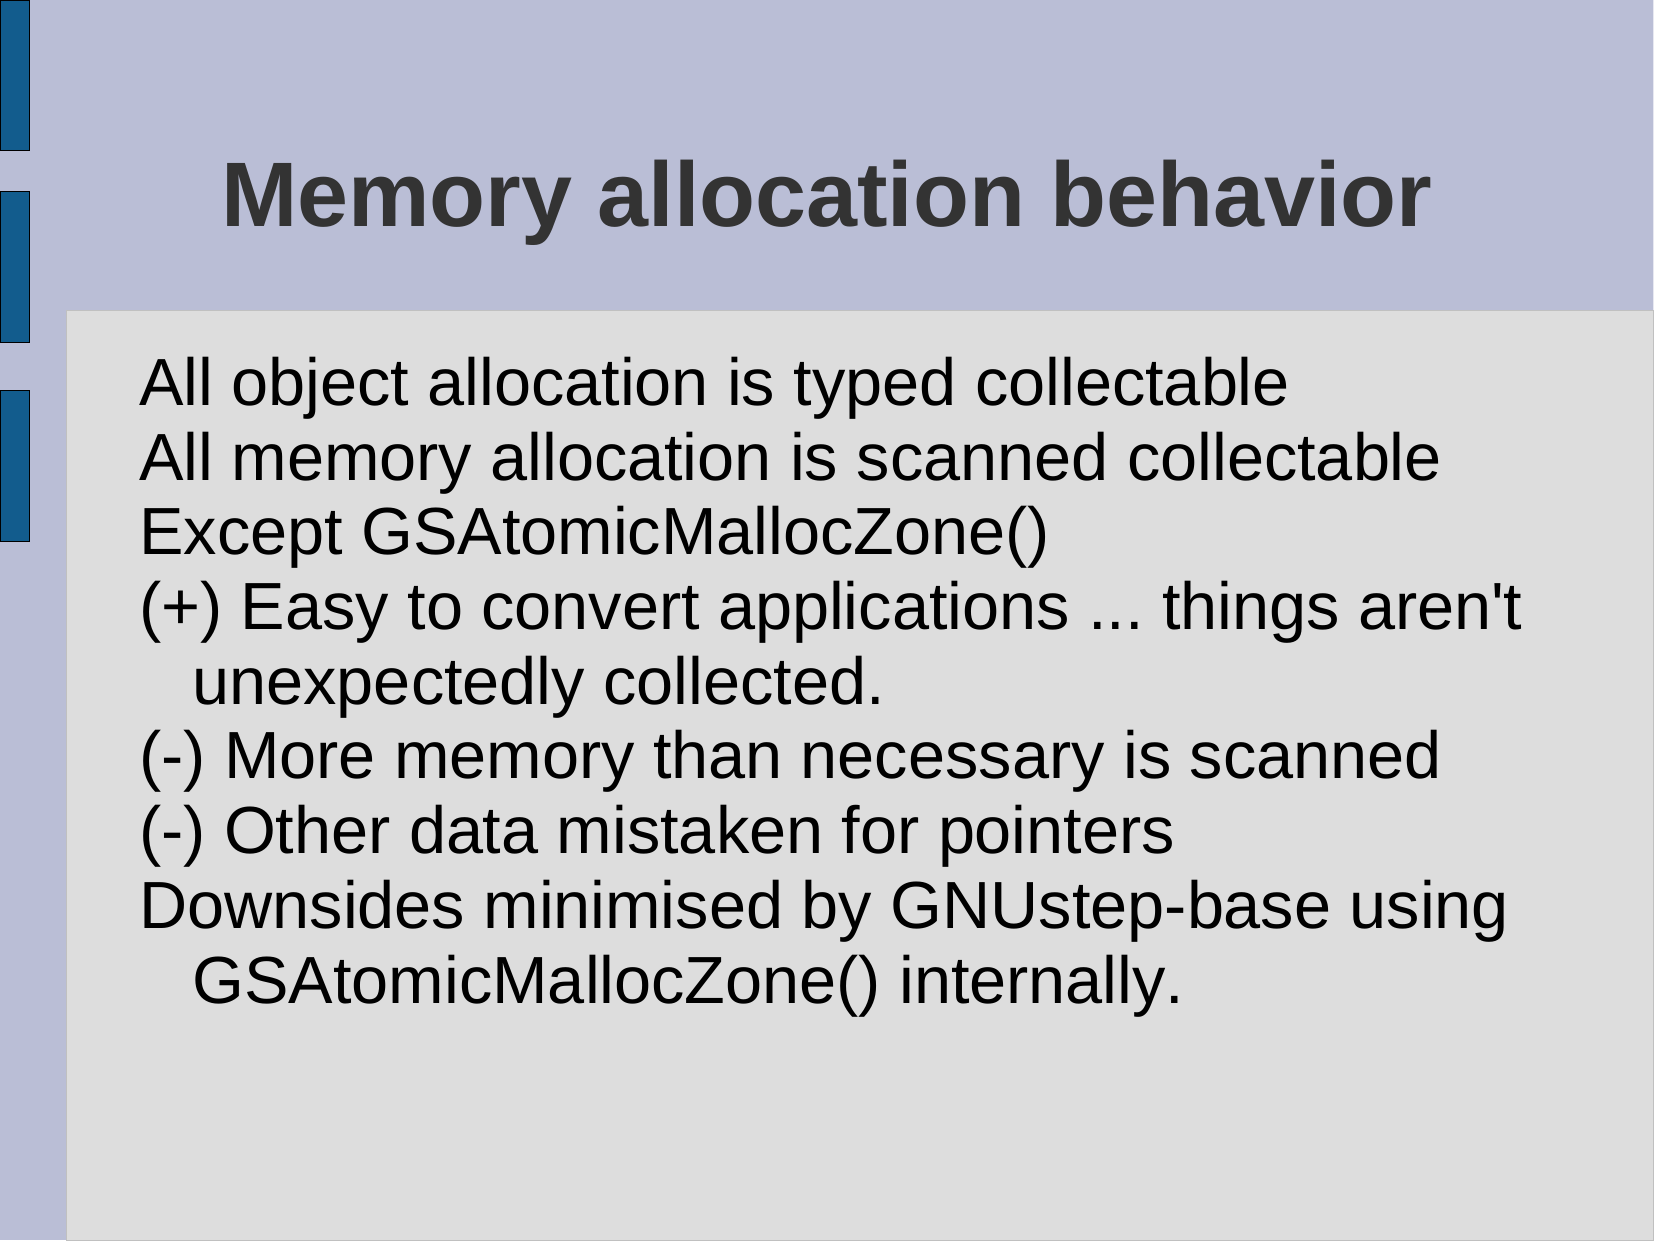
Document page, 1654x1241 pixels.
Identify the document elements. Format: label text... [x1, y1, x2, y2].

title Memory allocation behavior [121, 91, 1534, 299]
list All object allocation is typed collectable All memory allocation is scanned collectable Except GSAtomicMallocZone() (+) Easy to convert applications ... things aren't unexpectedly collected. (-) More memory than necessary is scanned (-) Other data mistaken for pointers Downsides minimised by GNUstep-base using GSAtomicMallocZone() internally. [121, 344, 1534, 1127]
